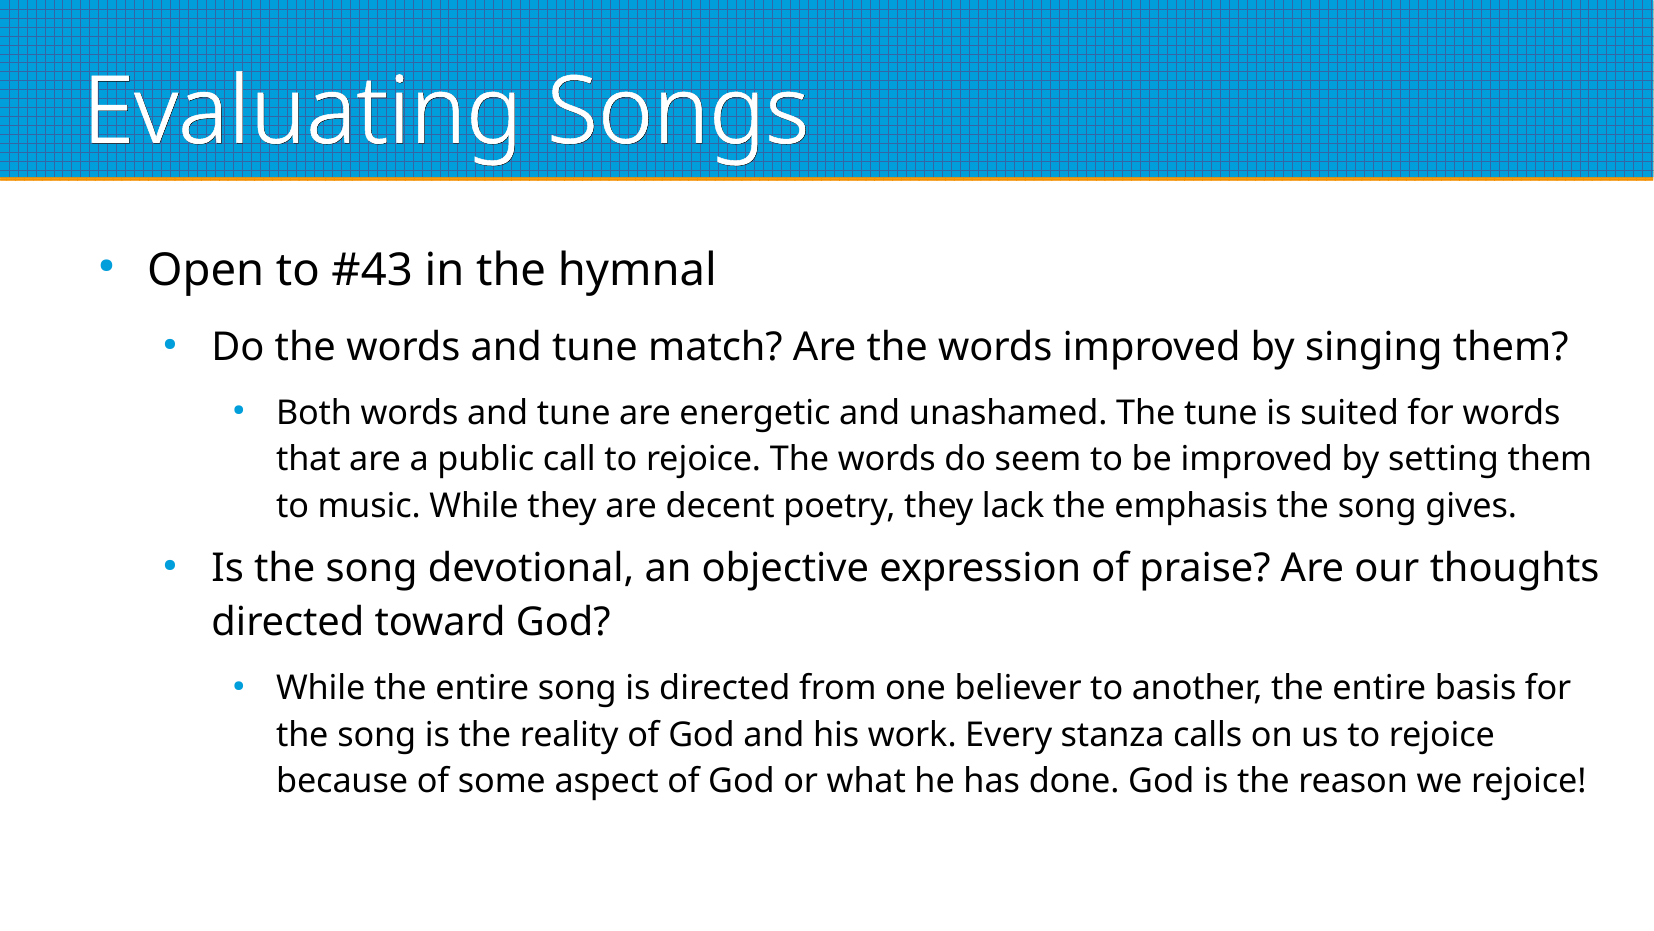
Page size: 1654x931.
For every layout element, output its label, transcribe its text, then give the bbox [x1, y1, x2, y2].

list Open to #43 in the hymnal Do the words and tune match? Are the words improved by singing them? Both words and tune are energetic and unashamed. The tune is suited for words that are a public call to rejoice. The words do seem to be improved by setting them to music. While they are decent poetry, they lack the emphasis the song gives. Is the song devotional, an objective expression of praise? Are our thoughts directed toward God? While the entire song is directed from one believer to another, the entire basis for the song is the reality of God and his work. Every stanza calls on us to rejoice because of some aspect of God or what he has done. God is the reason we rejoice! [82, 236, 1613, 901]
title Evaluating Songs [82, 14, 1571, 171]
